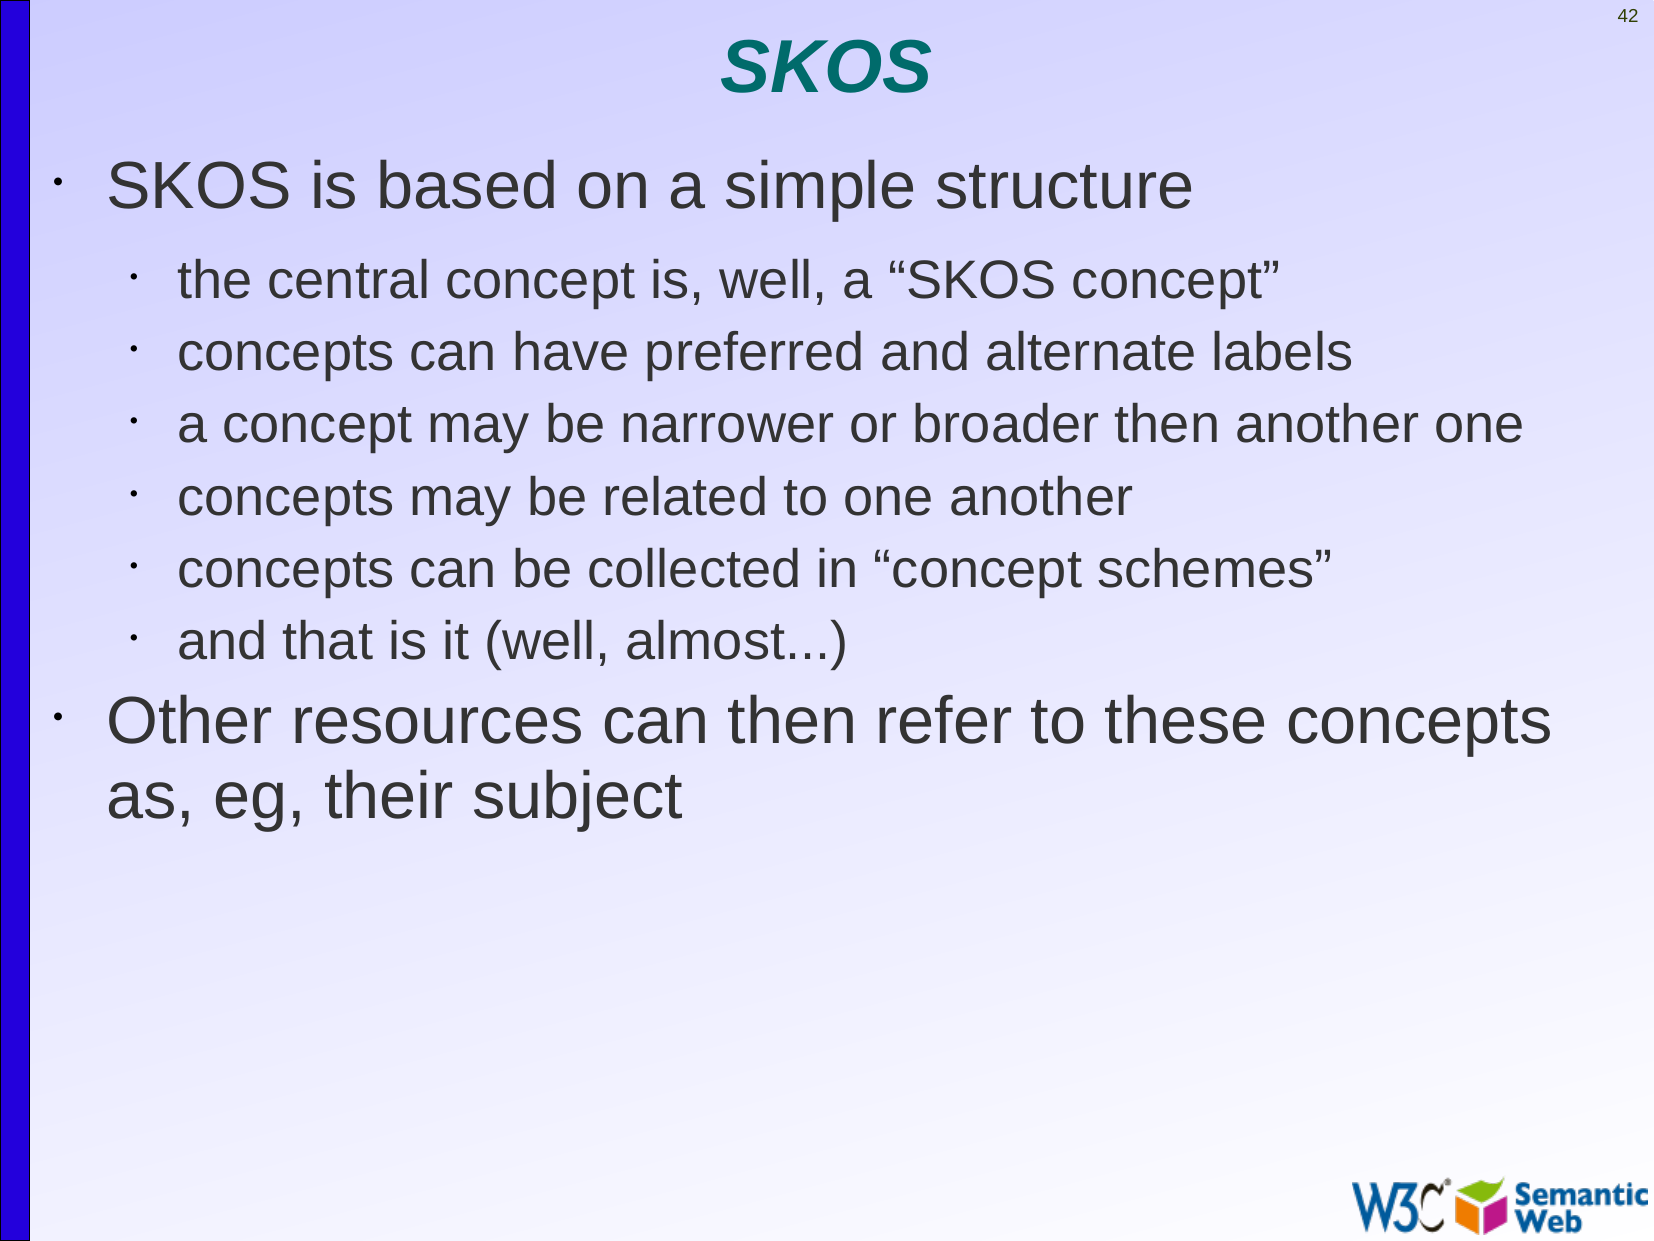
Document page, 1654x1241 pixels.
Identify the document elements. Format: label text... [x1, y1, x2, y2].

picture [1352, 1175, 1648, 1235]
title SKOS [0, 5, 1654, 125]
list SKOS is based on a simple structure the central concept is, well, a “SKOS concept” concepts can have preferred and alternate labels a concept may be narrower or broader then another one concepts may be related to one another concepts can be collected in “concept schemes” and that is it (well, almost...) Other resources can then refer to these concepts as, eg, their subject [35, 147, 1618, 1134]
